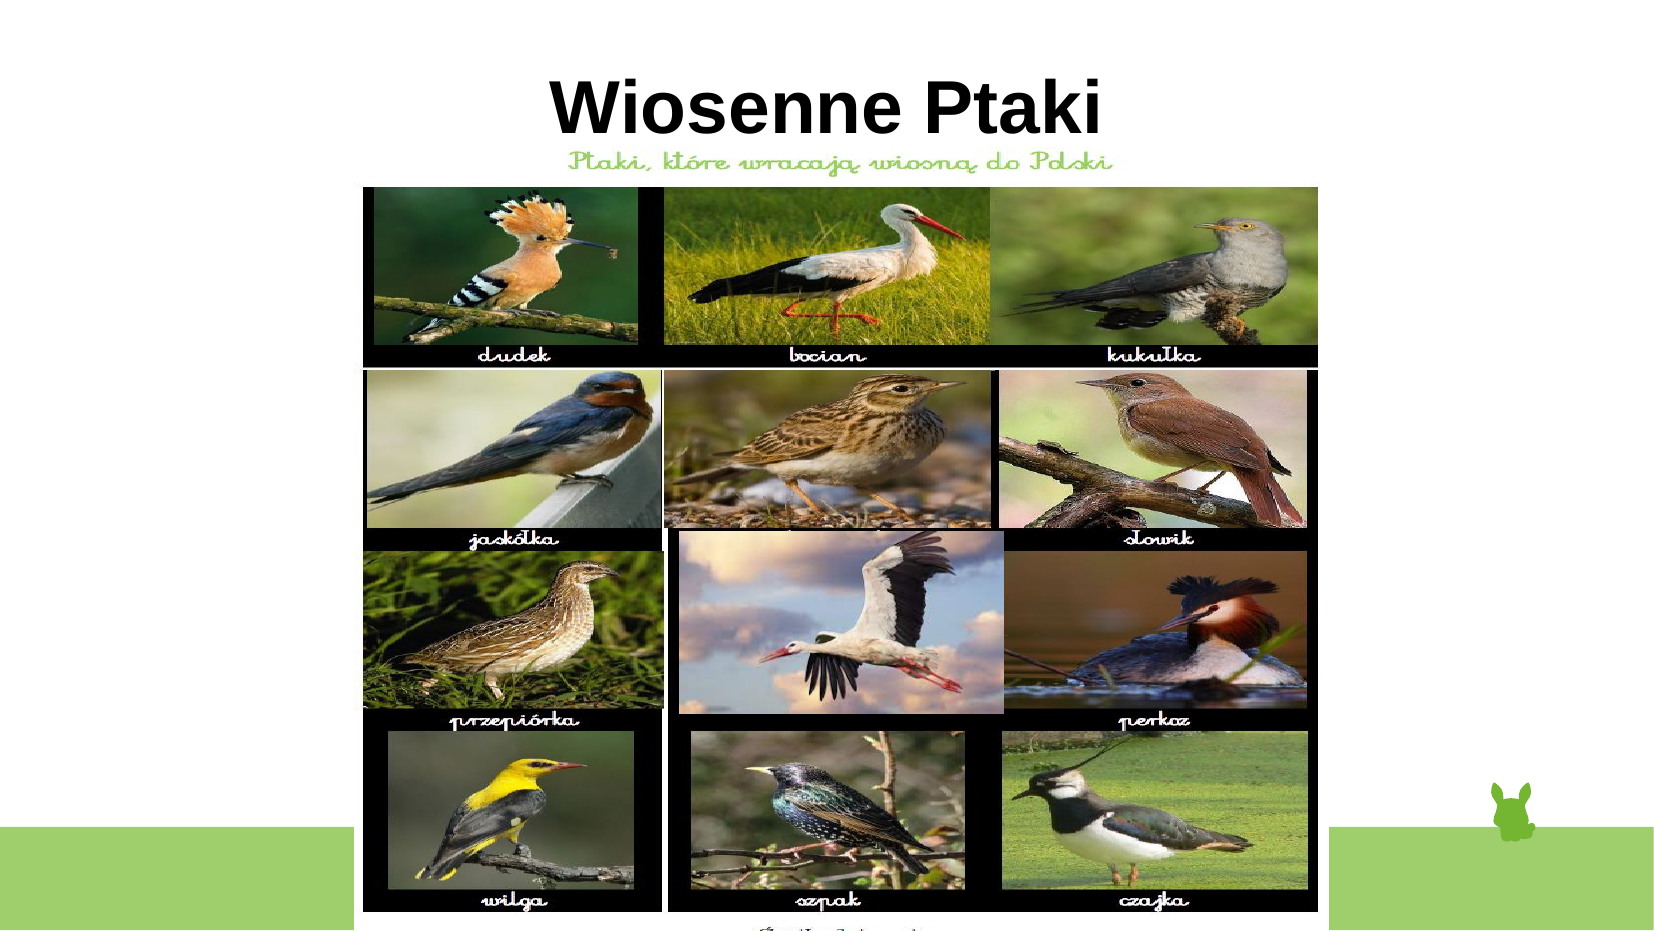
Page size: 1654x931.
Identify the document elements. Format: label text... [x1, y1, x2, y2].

title Wiosenne Ptaki [88, 29, 1565, 178]
picture [354, 147, 1329, 931]
